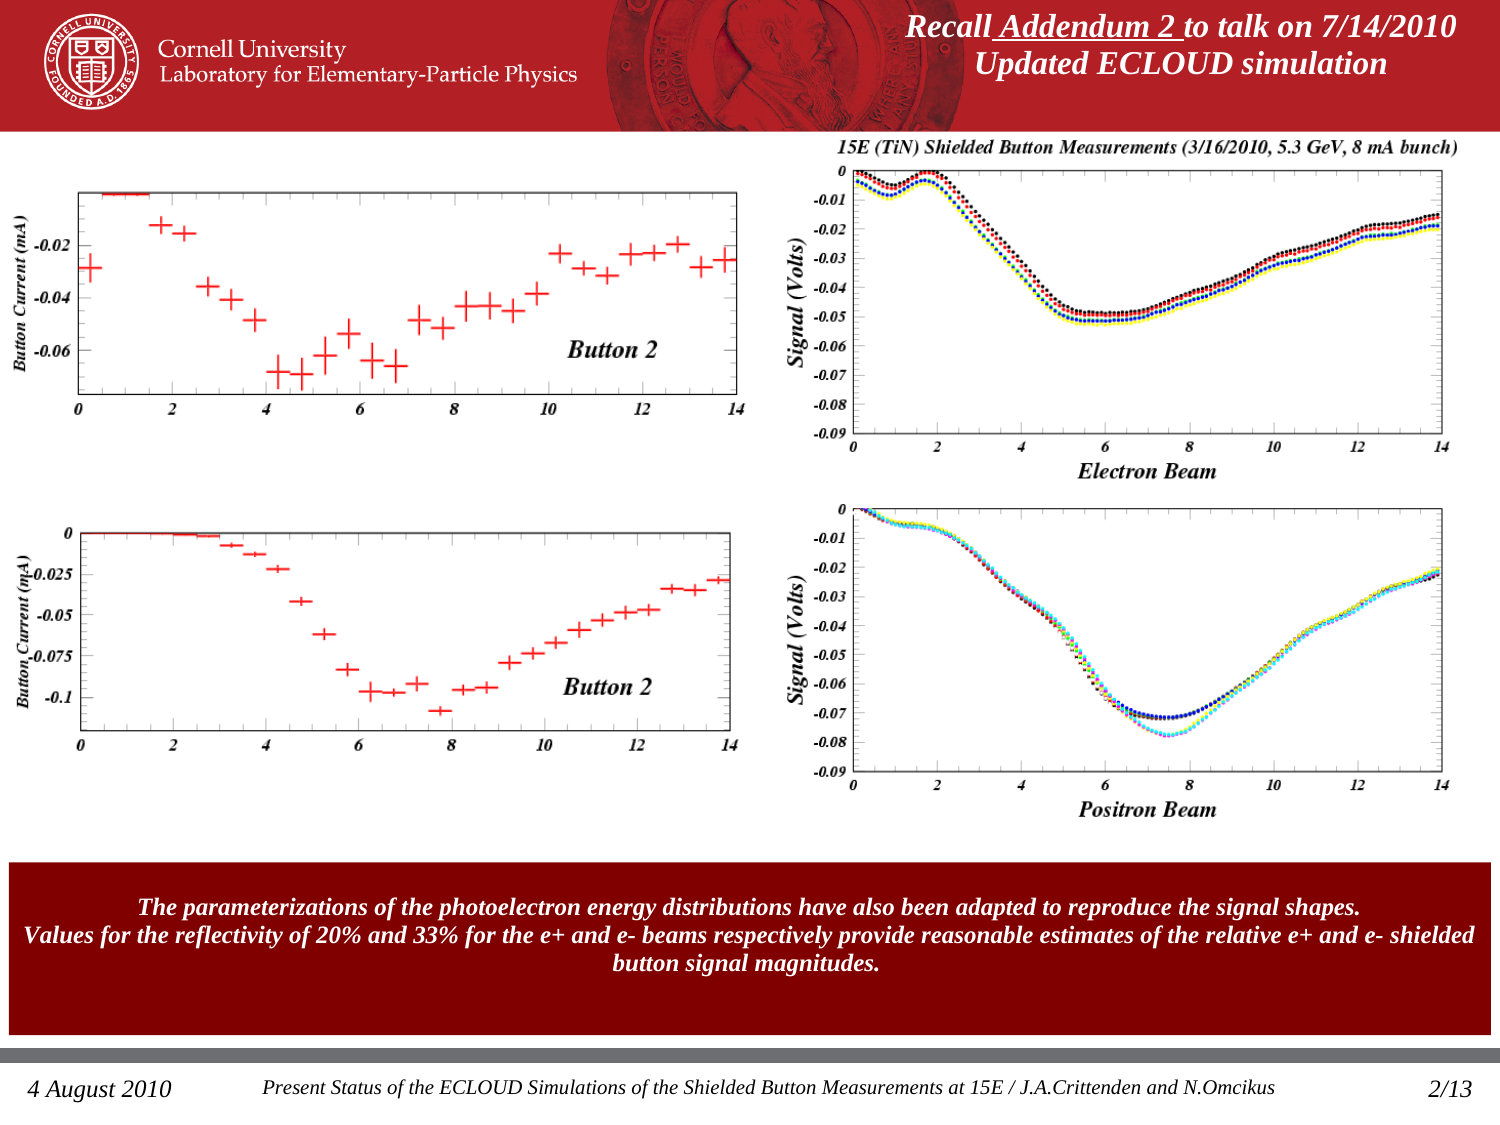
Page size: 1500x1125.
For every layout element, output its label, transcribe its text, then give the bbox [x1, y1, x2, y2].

picture [0, 524, 751, 761]
picture [0, 0, 862, 132]
text_box Recall Addendum 2 to talk on 7/14/2010 Updated ECLOUD simulation [862, 0, 1500, 151]
text_box The parameterizations of the photoelectron energy distributions have also been adapted to reproduce the signal shapes. Values for the reflectivity of 20% and 33% for the e+ and e- beams respectively provide reasonable estimates of the relative e+ and e- shielded button signal magnitudes. [8, 862, 1491, 1036]
picture [0, 187, 751, 424]
picture [775, 134, 1463, 826]
